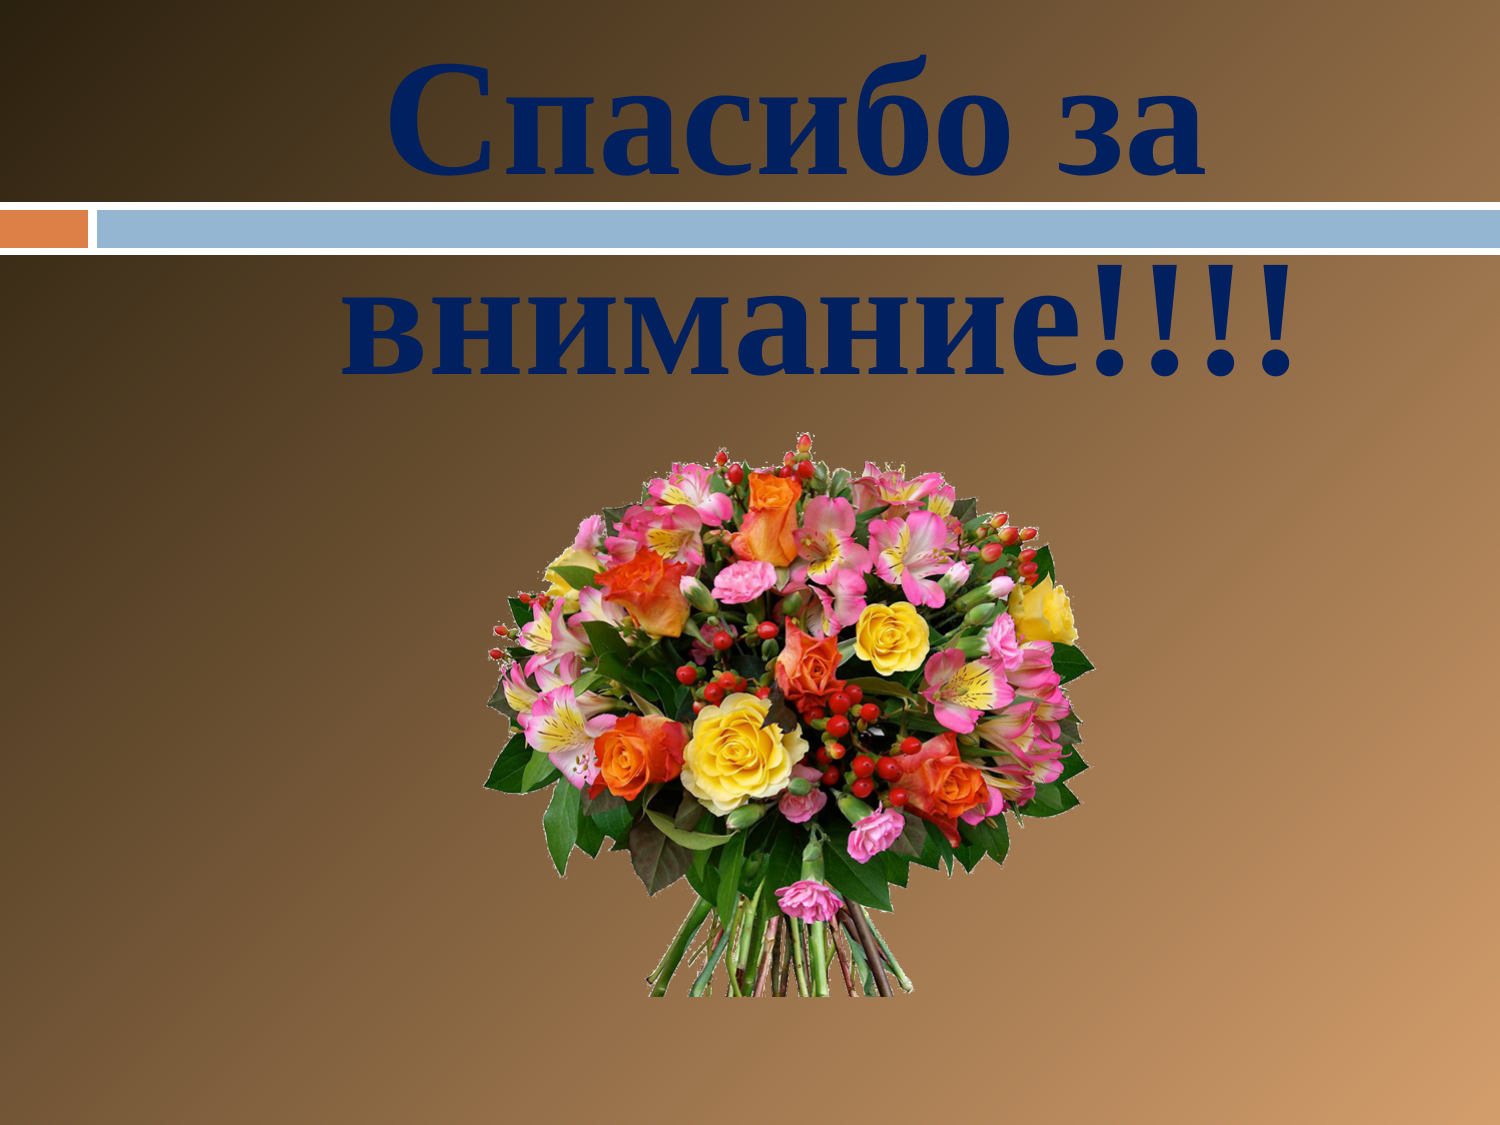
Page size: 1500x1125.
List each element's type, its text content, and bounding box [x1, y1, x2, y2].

picture [478, 432, 1099, 997]
list Спасибо за внимание!!!! [100, 0, 1438, 1000]
